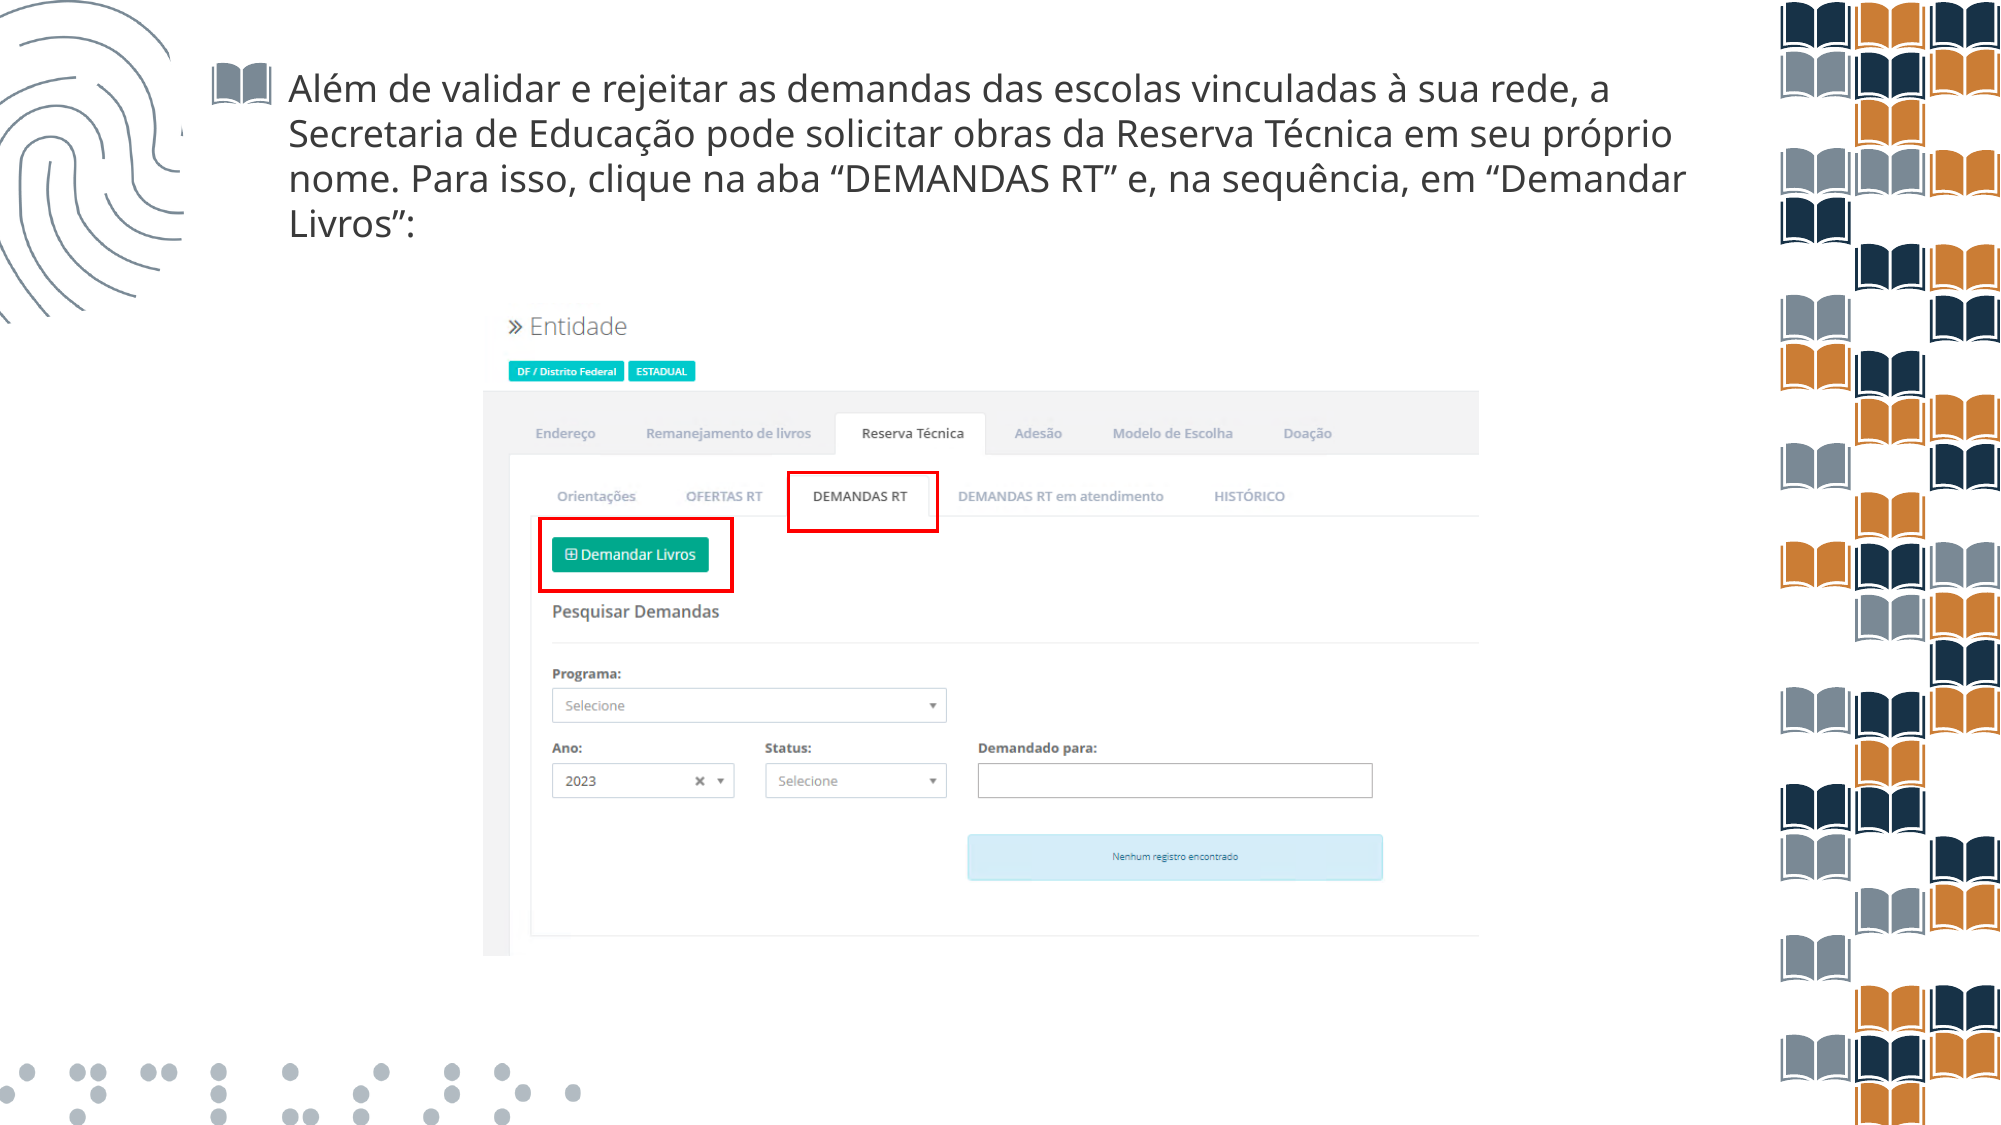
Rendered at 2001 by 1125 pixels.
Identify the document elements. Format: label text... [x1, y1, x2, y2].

text_box [1855, 689, 1926, 835]
text_box [1929, 0, 2000, 97]
text_box [0, 0, 210, 326]
text_box [1780, 1032, 1851, 1082]
text_box [1855, 541, 1926, 591]
text_box [1780, 440, 1851, 491]
text_box Além de validar e rejeitar as demandas das escolas vinculadas à sua rede, a Secretaria de Educação pode solicitar obras da Reserva Técnica em seu próprio nome. Para isso, clique na aba “DEMANDAS RT” e, na sequência, em “Demandar Livros”: [273, 57, 1789, 255]
text_box [1789, 145, 1851, 245]
text_box [1780, 292, 1851, 392]
text_box [1855, 983, 1926, 1125]
picture [483, 302, 1479, 956]
text_box [1855, 348, 1926, 447]
text_box [1929, 242, 2000, 292]
text_box [1780, 684, 1851, 735]
text_box [1855, 885, 1926, 936]
text_box [1929, 983, 2000, 1081]
text_box [1929, 293, 2000, 343]
text_box [211, 60, 272, 106]
text_box [1855, 0, 1926, 197]
text_box [1780, 781, 1851, 882]
text_box [1855, 490, 1926, 540]
text_box [1780, 932, 1851, 983]
text_box [1929, 392, 2000, 492]
text_box [1855, 241, 1926, 292]
text_box [1780, 539, 1851, 589]
text_box [1929, 834, 2000, 932]
text_box [0, 1063, 581, 1125]
text_box [1929, 539, 2000, 735]
text_box [1855, 592, 1926, 643]
text_box [1780, 0, 1851, 99]
text_box [1929, 147, 2000, 198]
